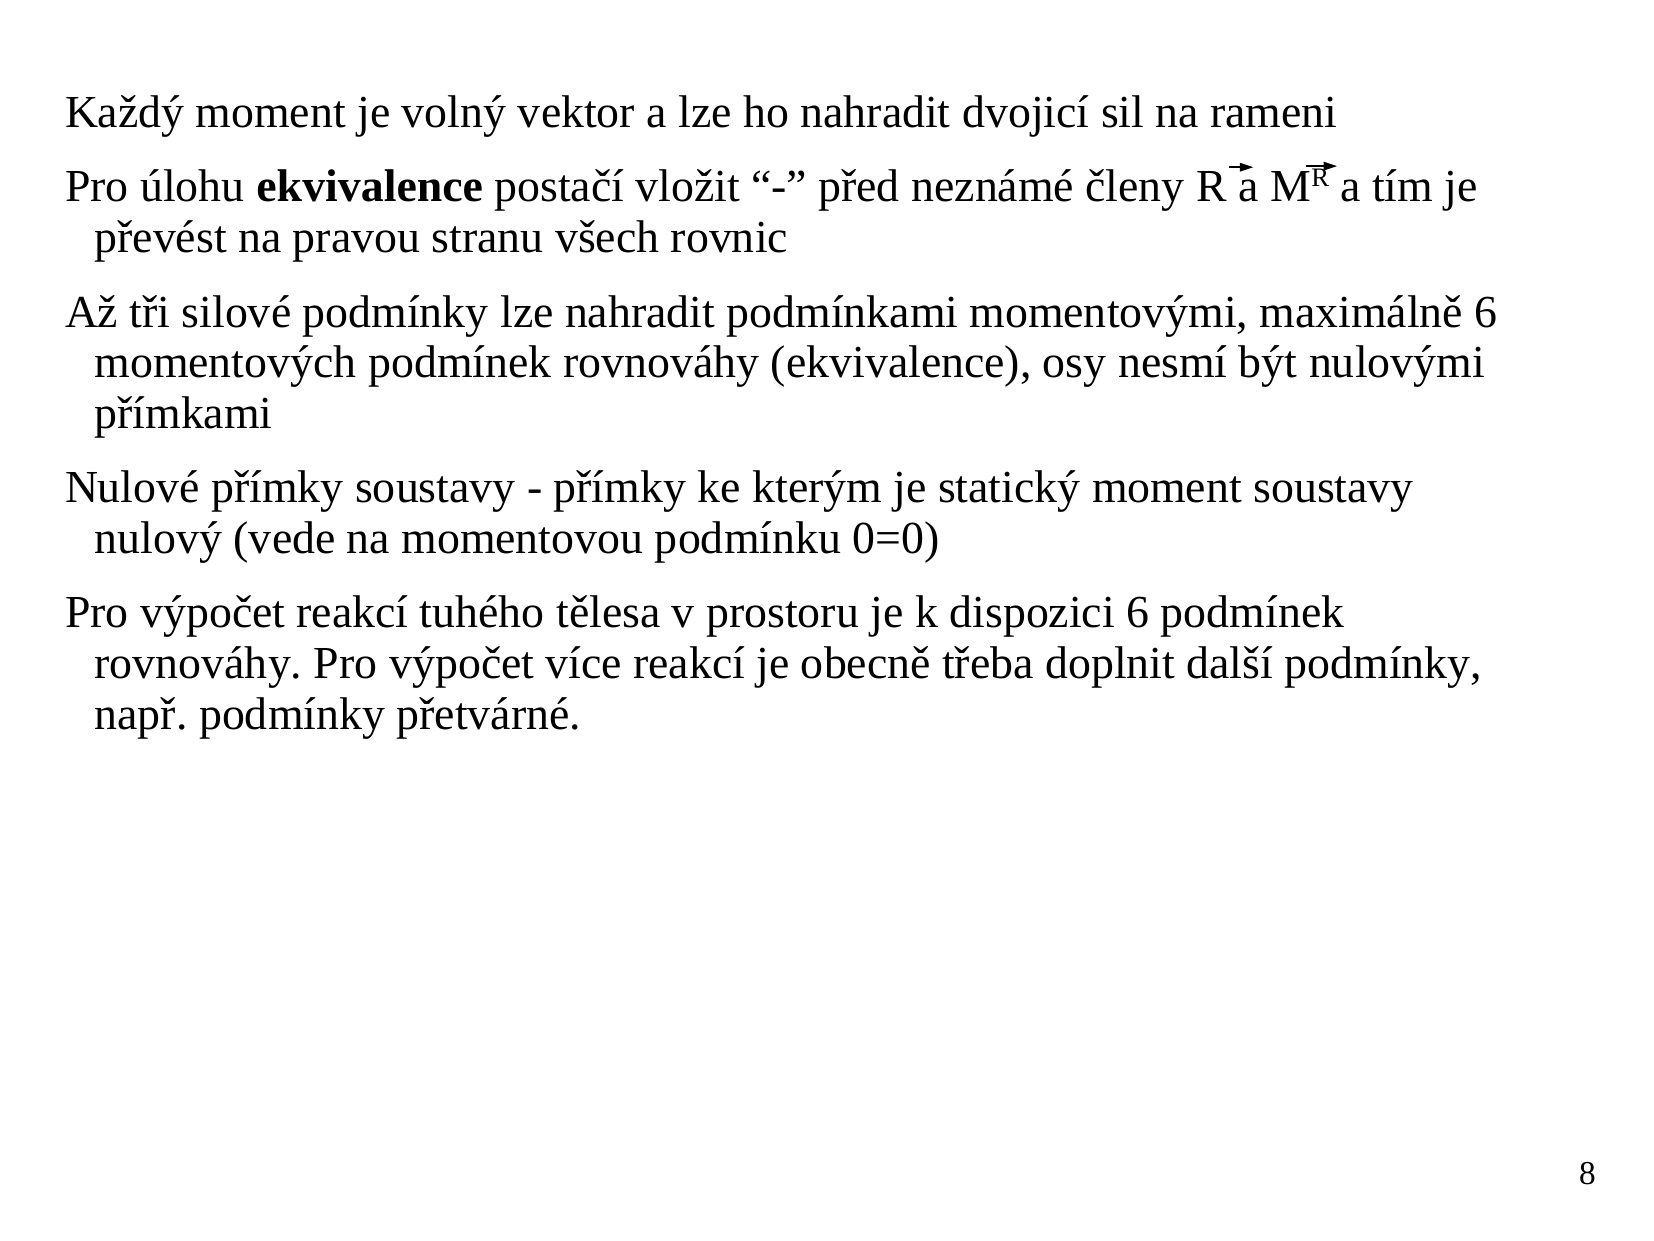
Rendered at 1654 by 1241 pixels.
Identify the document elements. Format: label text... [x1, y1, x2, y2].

list Každý moment je volný vektor a lze ho nahradit dvojicí sil na rameni Pro úlohu ekvivalence postačí vložit “-” před neznámé členy R a MR a tím je převést na pravou stranu všech rovnic Až tři silové podmínky lze nahradit podmínkami momentovými, maximálně 6 momentových podmínek rovnováhy (ekvivalence), osy nesmí být nulovými přímkami Nulové přímky soustavy - přímky ke kterým je statický moment soustavy nulový (vede na momentovou podmínku 0=0) Pro výpočet reakcí tuhého tělesa v prostoru je k dispozici 6 podmínek rovnováhy. Pro výpočet více reakcí je obecně třeba doplnit další podmínky, např. podmínky přetvárné. [64, 86, 1554, 891]
